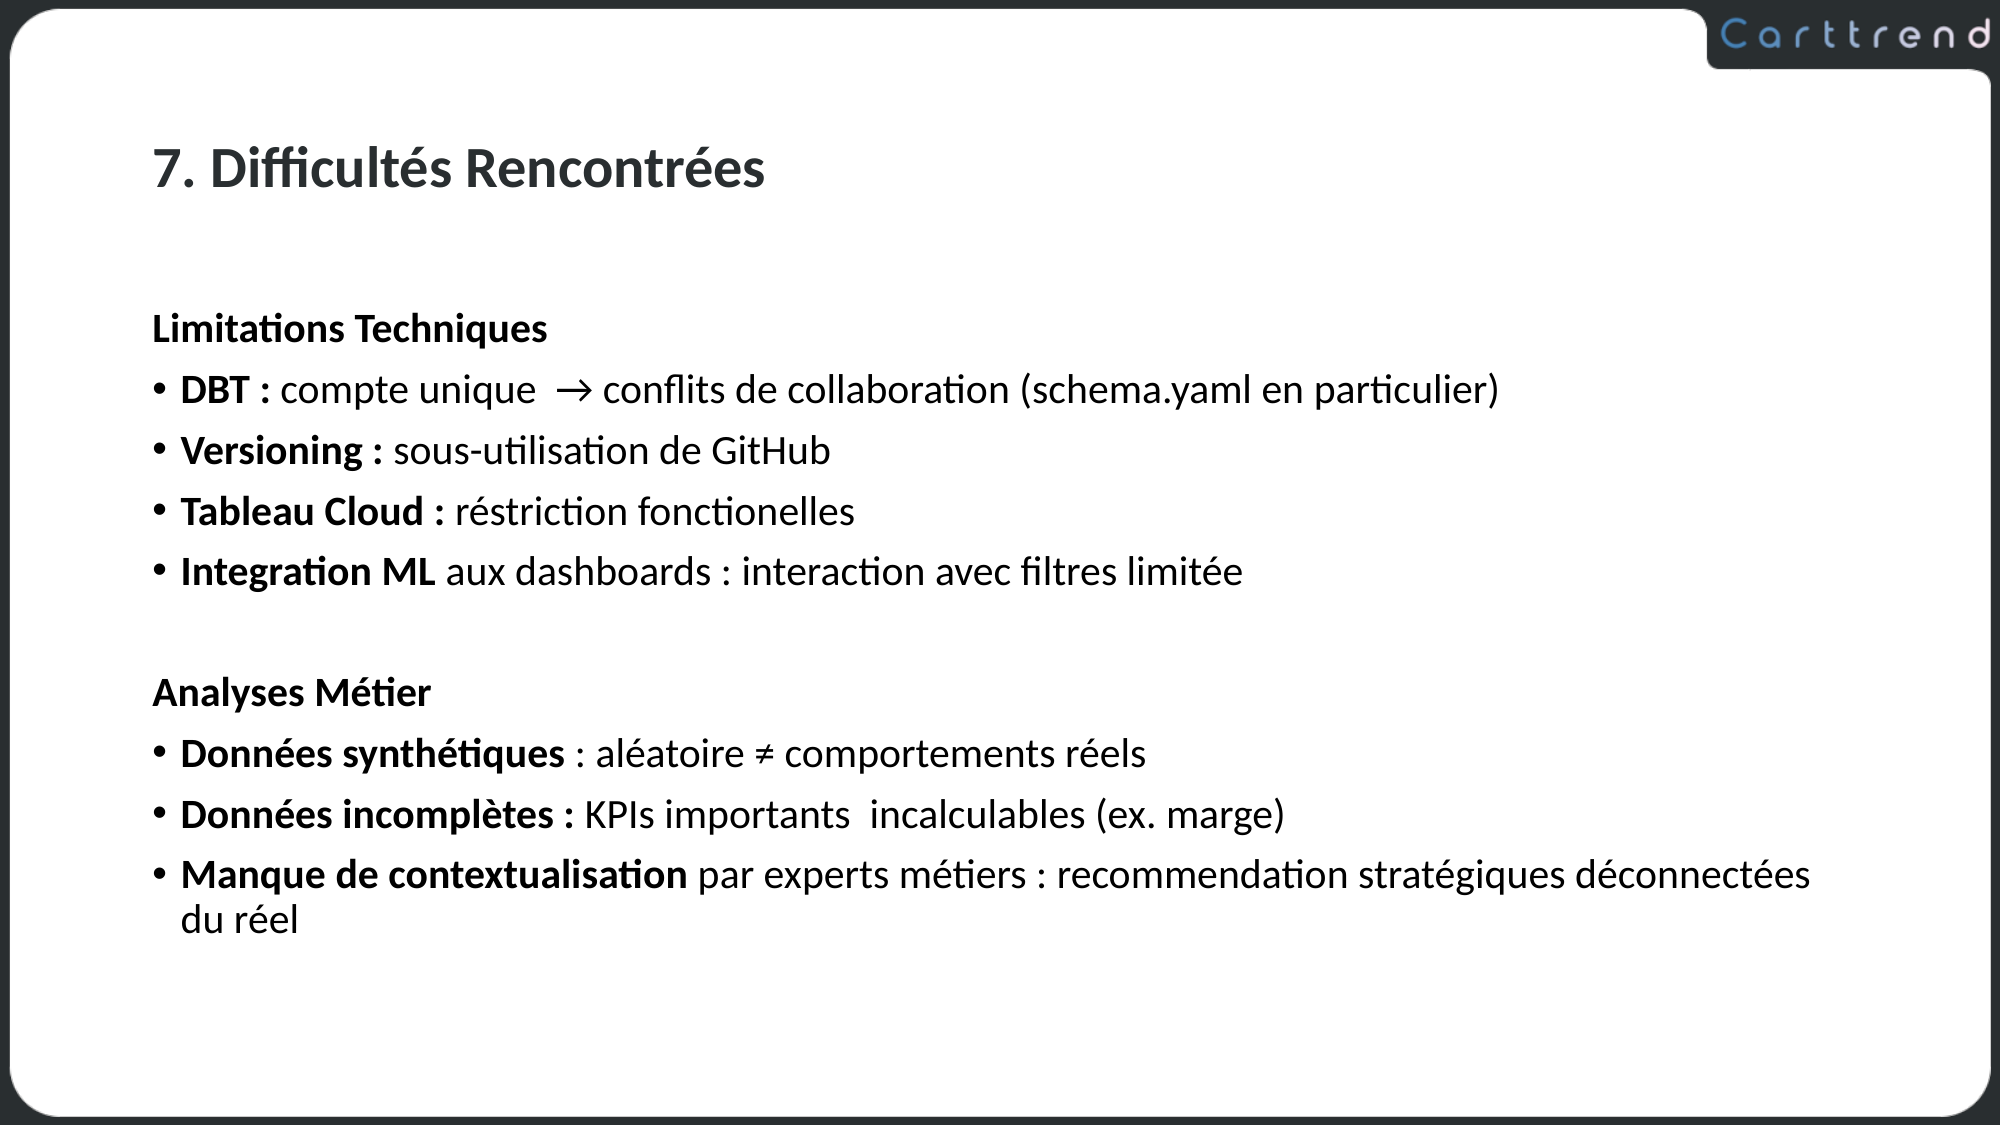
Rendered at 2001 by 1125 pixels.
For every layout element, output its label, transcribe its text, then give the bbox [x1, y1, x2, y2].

title 7. Difficultés Rencontrées [137, 59, 1863, 278]
list Limitations Techniques DBT : compte unique → conflits de collaboration (schema.yaml en particulier) Versioning : sous-utilisation de GitHub Tableau Cloud : réstriction fonctionelles Integration ML aux dashboards : interaction avec filtres limitée Analyses Métier Données synthétiques : aléatoire ≠ comportements réels Données incomplètes : KPIs importants incalculables (ex. marge) Manque de contextualisation par experts métiers : recommendation stratégiques déconnectées du réel [137, 299, 1863, 1014]
picture [0, 0, 2000, 1125]
